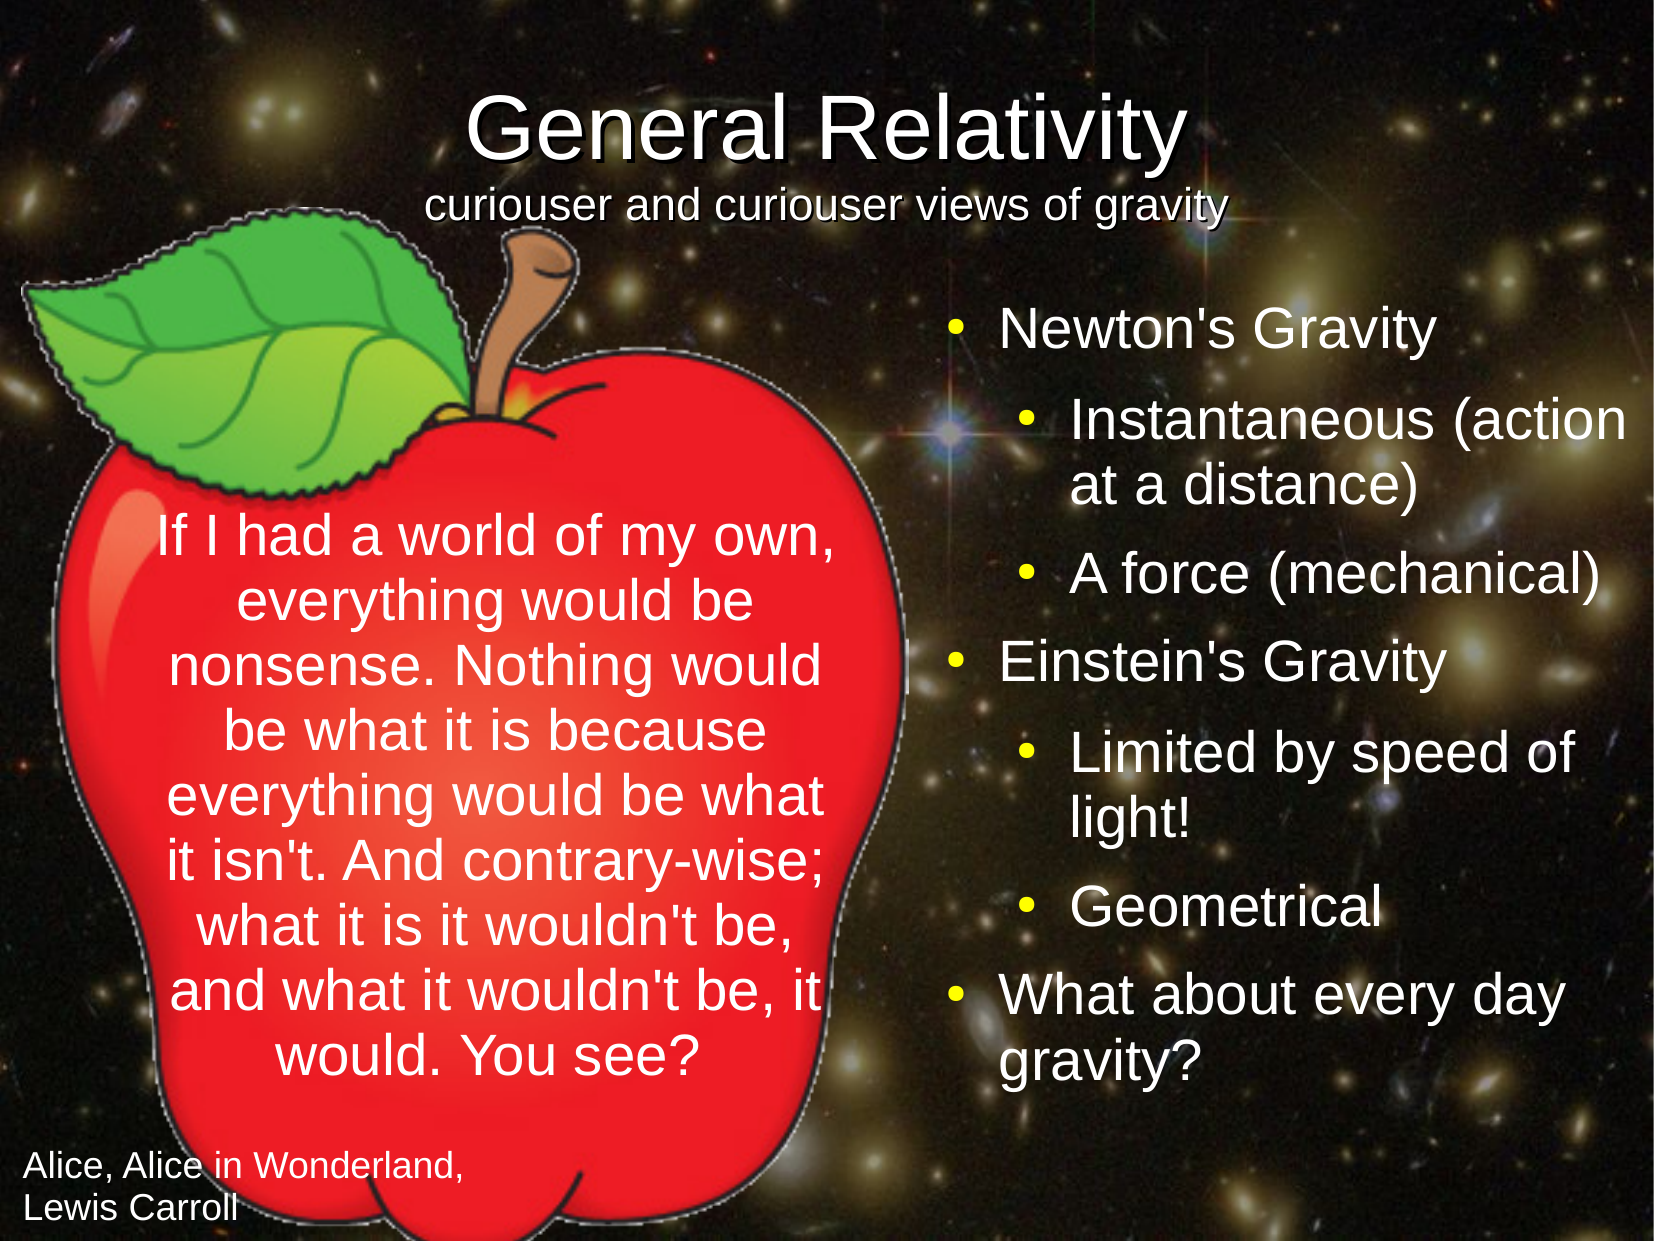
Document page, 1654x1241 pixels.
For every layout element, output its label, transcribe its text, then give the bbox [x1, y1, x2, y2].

list Newton's Gravity Instantaneous (action at a distance) A force (mechanical) Einstein's Gravity Limited by speed of light! Geometrical What about every day gravity? [927, 296, 1654, 1100]
picture [0, 0, 1654, 1241]
title General Relativity curiouser and curiouser views of gravity [82, 49, 1571, 257]
text_box Alice, Alice in Wonderland, Lewis Carroll [7, 1136, 571, 1236]
list If I had a world of my own, everything would be nonsense. Nothing would be what it is because everything would be what it isn't. And contrary-wise; what it is it wouldn't be, and what it wouldn't be, it would. You see? [147, 502, 845, 1089]
